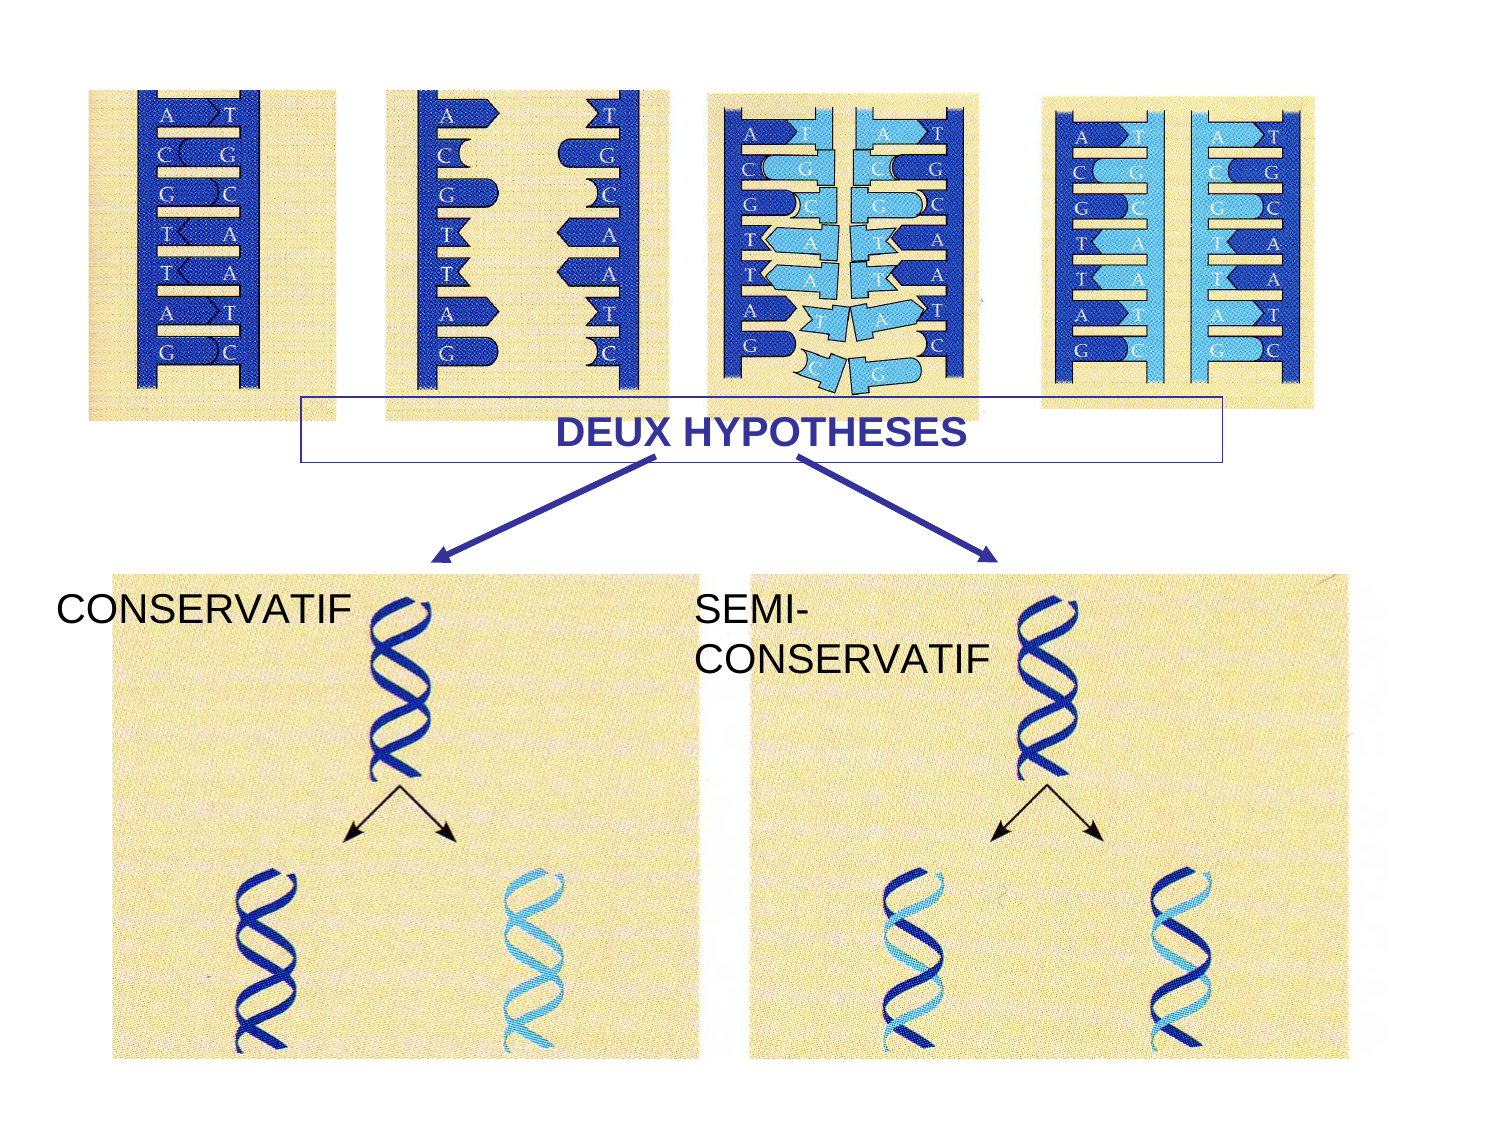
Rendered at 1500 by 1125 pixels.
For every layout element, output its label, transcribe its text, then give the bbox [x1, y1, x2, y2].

text_box DEUX HYPOTHESES [301, 397, 1223, 463]
picture [112, 574, 1388, 1059]
text_box SEMI-CONSERVATIF [679, 574, 1010, 690]
text_box CONSERVATIF [41, 574, 384, 640]
picture [88, 90, 337, 421]
picture [702, 90, 986, 397]
picture [1033, 90, 1317, 409]
picture [383, 90, 674, 397]
